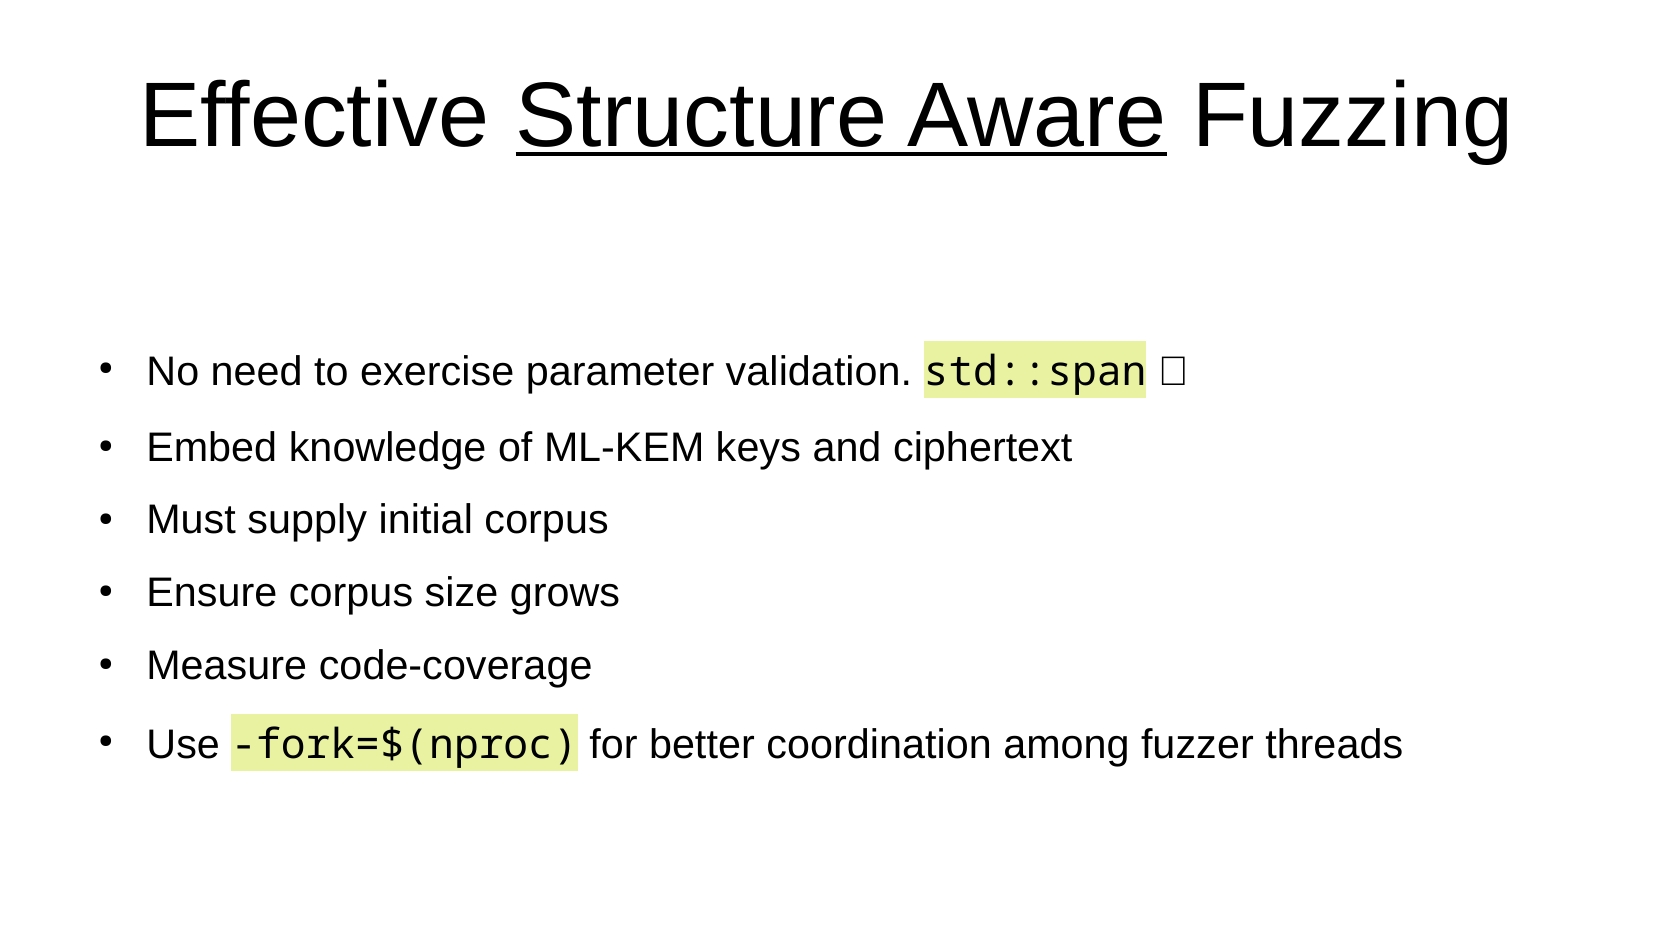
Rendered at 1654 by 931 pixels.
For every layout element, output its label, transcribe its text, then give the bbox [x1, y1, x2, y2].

title Effective Structure Aware Fuzzing [82, 37, 1571, 193]
list No need to exercise parameter validation. std::span ✨ Embed knowledge of ML-KEM keys and ciphertext Must supply initial corpus Ensure corpus size grows Measure code-coverage Use -fork=$(nproc) for better coordination among fuzzer threads [82, 341, 1571, 774]
